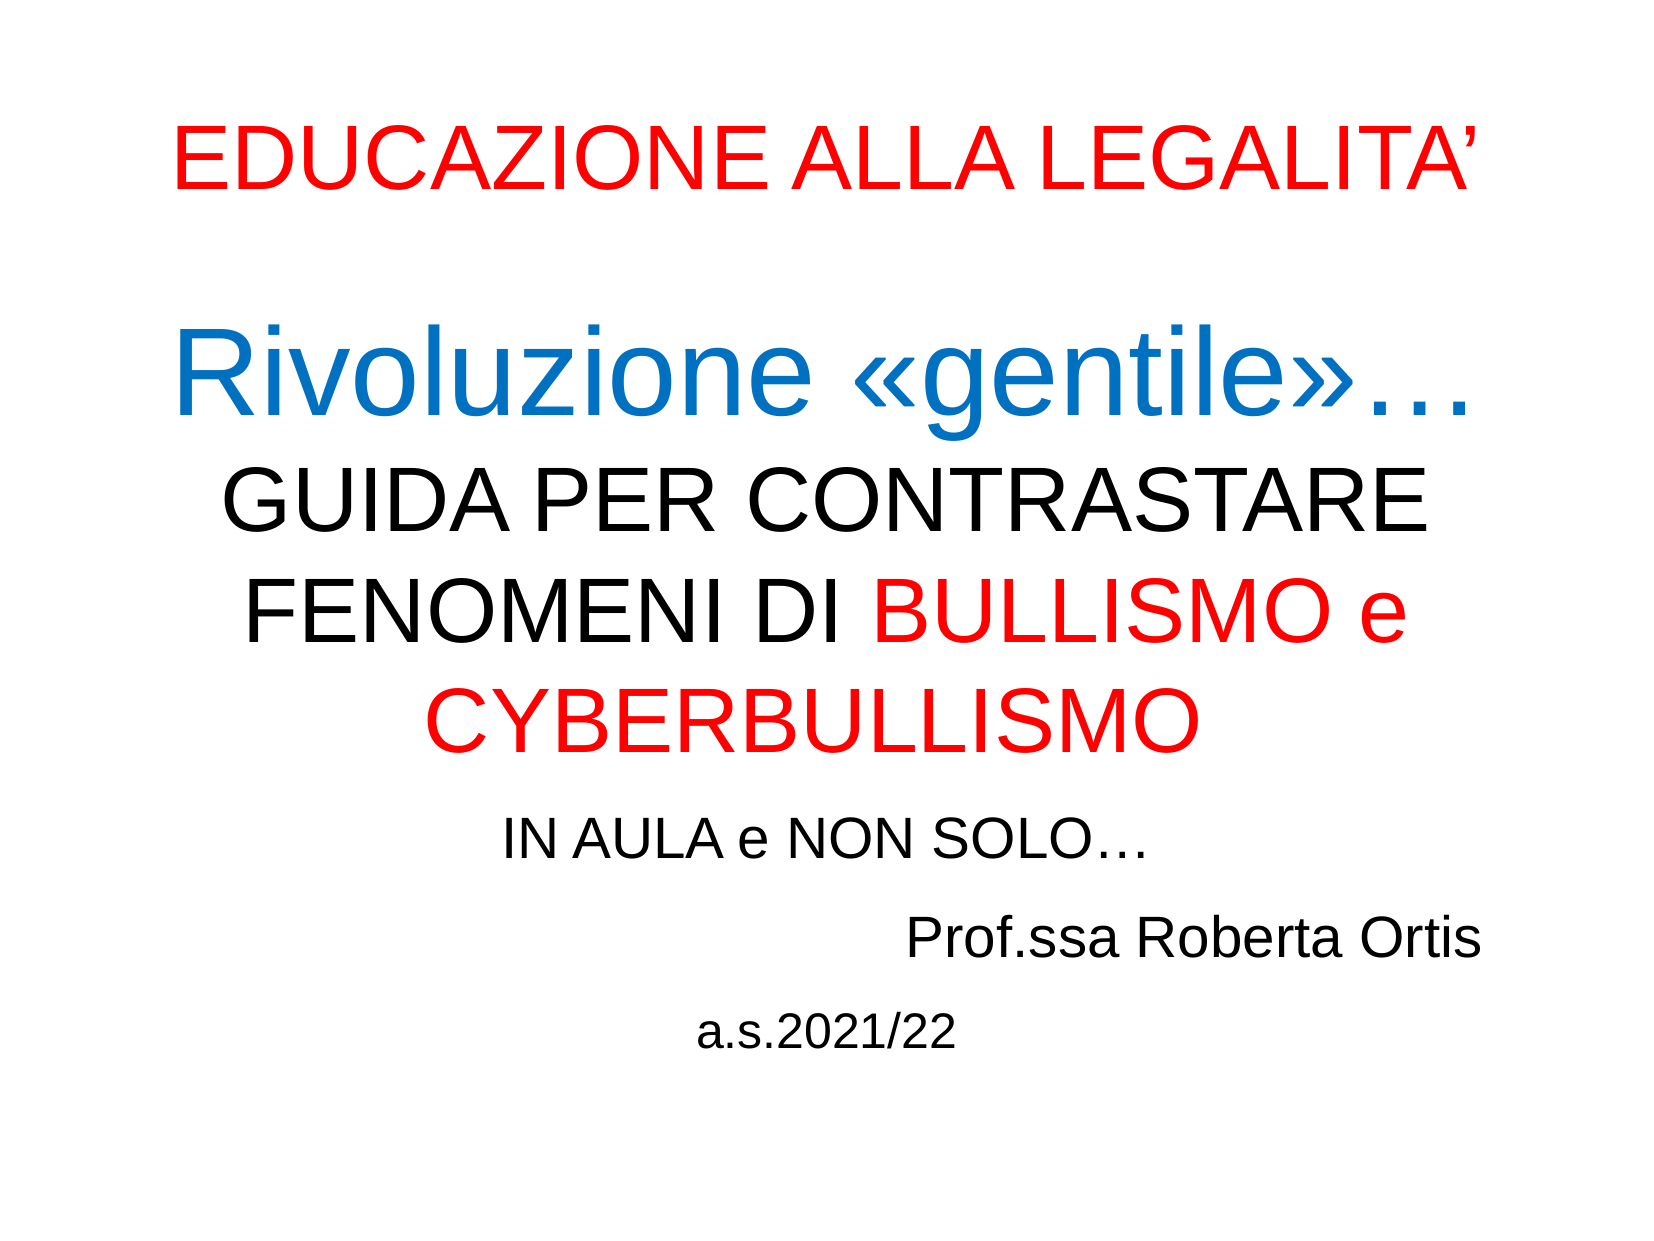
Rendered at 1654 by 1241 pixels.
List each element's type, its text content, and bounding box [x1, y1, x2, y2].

title EDUCAZIONE ALLA LEGALITA’ [82, 49, 1571, 257]
list Rivoluzione «gentile»…GUIDA PER CONTRASTARE FENOMENI DI BULLISMO e CYBERBULLISMO IN AULA e NON SOLO… Prof.ssa Roberta Ortis a.s.2021/22 [82, 290, 1571, 1148]
